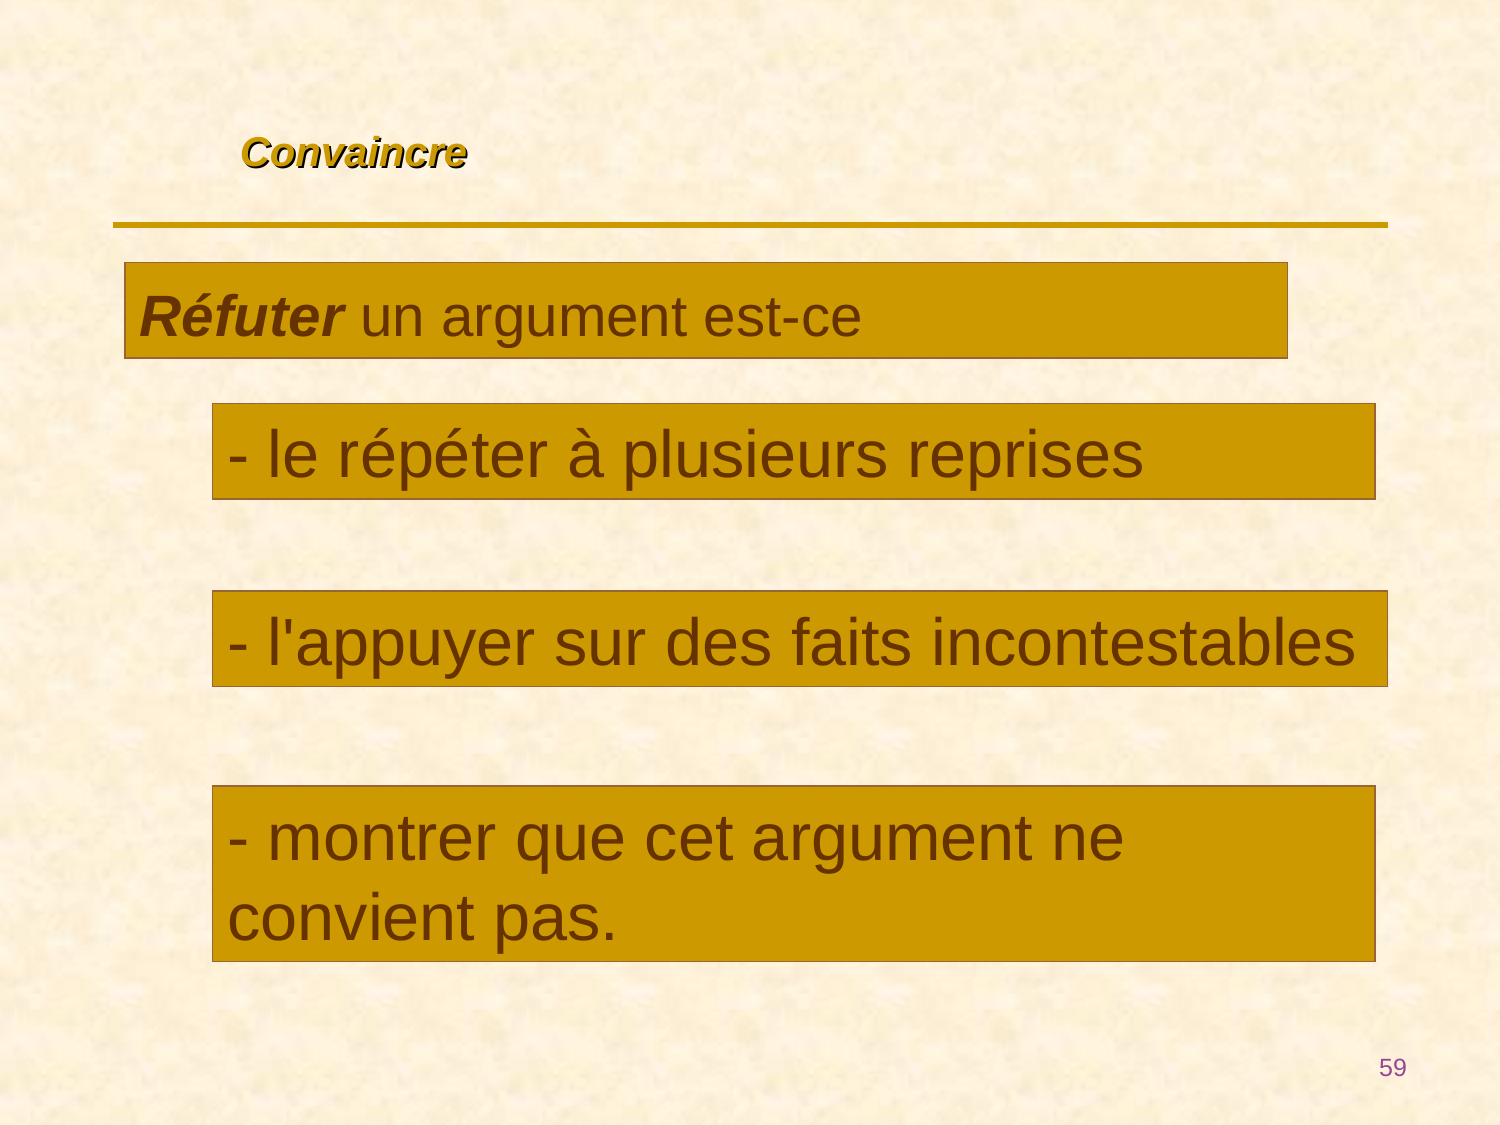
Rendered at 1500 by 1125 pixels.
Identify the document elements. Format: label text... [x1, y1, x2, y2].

text_box - montrer que cet argument ne convient pas. [212, 785, 1375, 962]
text_box Réfuter un argument est-ce [124, 262, 1288, 358]
text_box - le répéter à plusieurs reprises [212, 403, 1375, 499]
picture [0, 0, 1500, 1125]
text_box Convaincre [225, 116, 483, 183]
text_box - l'appuyer sur des faits incontestables [212, 590, 1388, 687]
